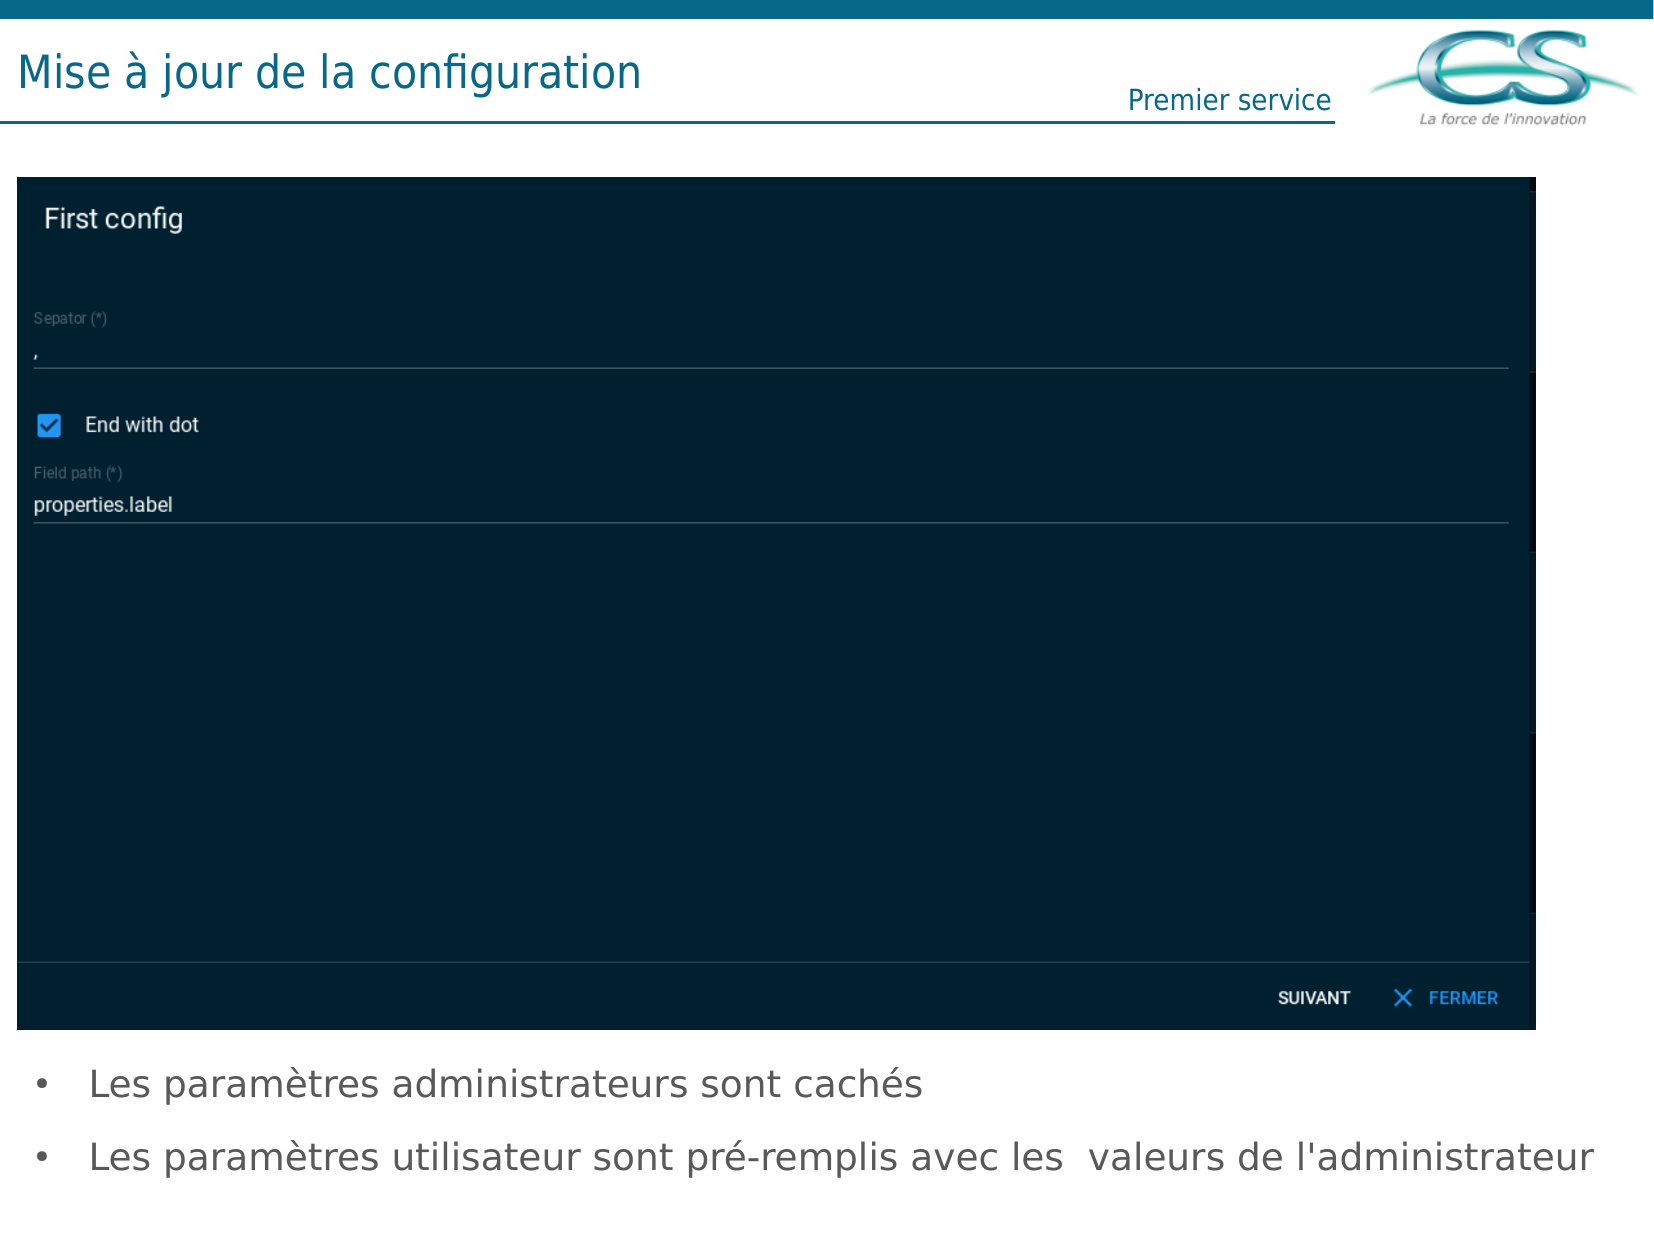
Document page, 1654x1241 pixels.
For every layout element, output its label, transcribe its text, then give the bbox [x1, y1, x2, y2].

picture [17, 177, 1536, 1031]
picture [1368, 28, 1642, 128]
list Les paramètres administrateurs sont cachés Les paramètres utilisateur sont pré-remplis avec les valeurs de l'administrateur [17, 1062, 1630, 1241]
text_box Premier service [1116, 71, 1359, 164]
title Mise à jour de la configuration [17, 46, 1368, 106]
